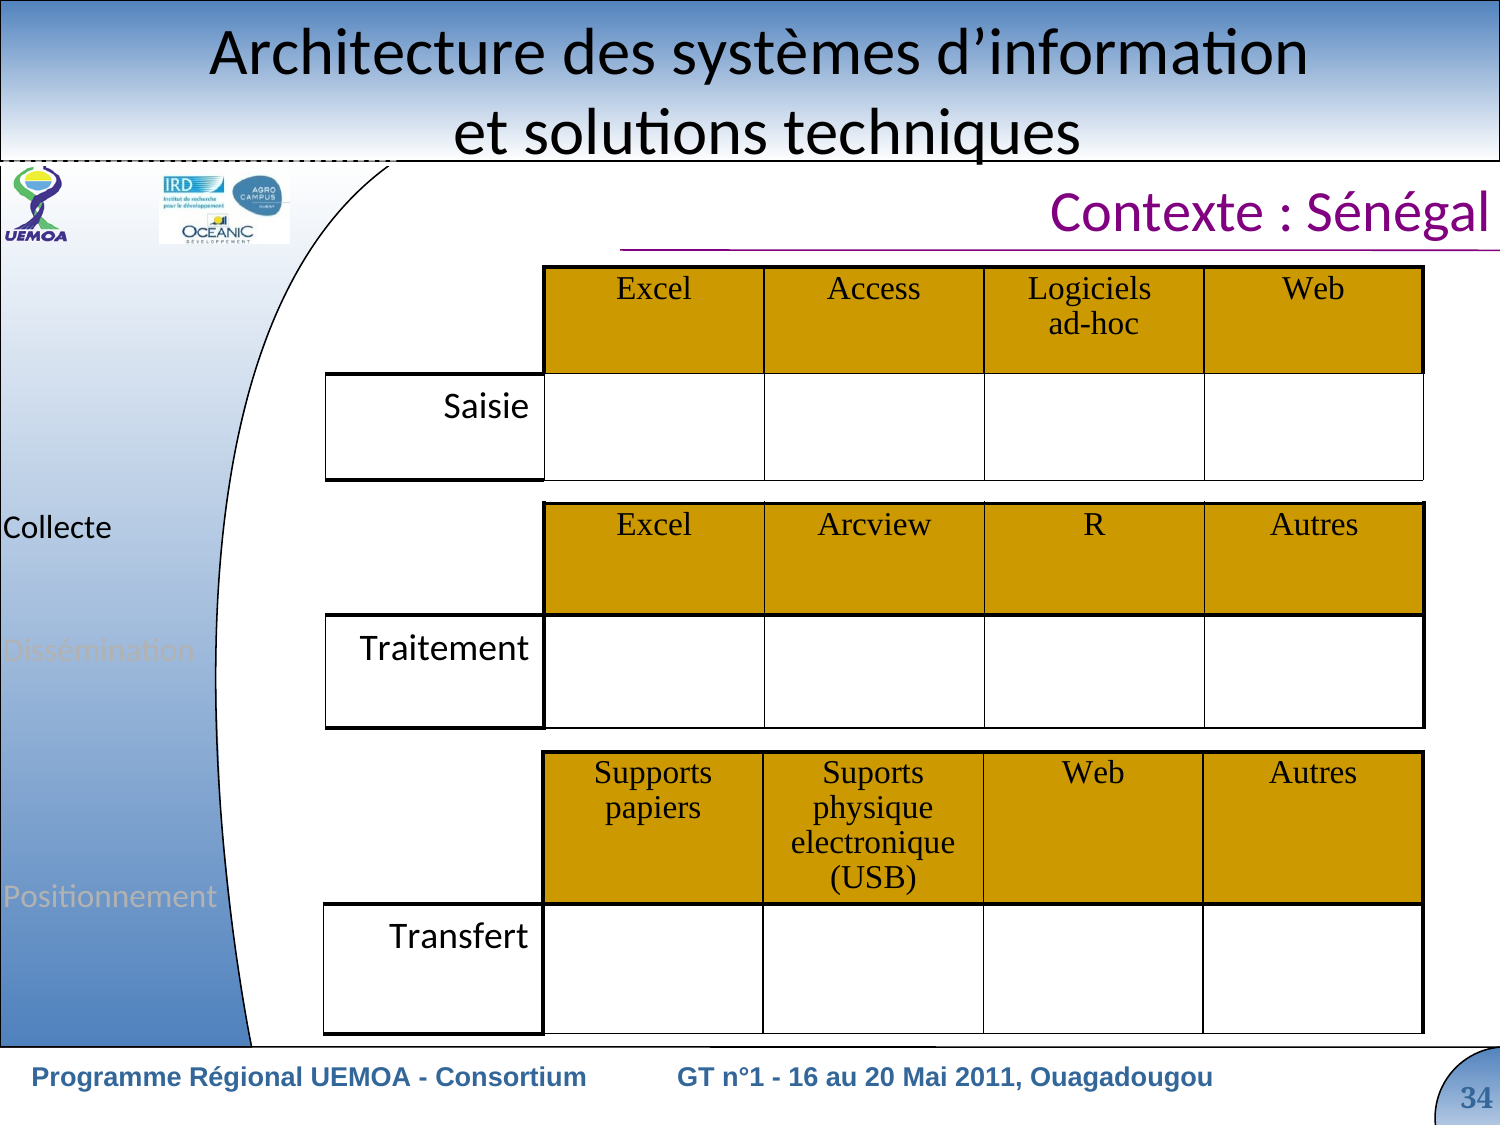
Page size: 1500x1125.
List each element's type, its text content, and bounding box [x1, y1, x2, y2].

table_cell [765, 374, 984, 480]
table_header Autres [1204, 754, 1421, 902]
table_header [325, 267, 542, 372]
table_header Suports physique electronique (USB) [764, 754, 983, 902]
table_header Web [1205, 269, 1421, 373]
table_cell [545, 906, 762, 1033]
table_header Excel [546, 269, 763, 373]
picture [0, 166, 73, 244]
table_header Web [984, 754, 1202, 902]
table_header Access [765, 269, 983, 373]
table_header Autres [1205, 505, 1422, 613]
picture [159, 173, 265, 244]
table_cell [984, 906, 1202, 1033]
table_cell [1205, 374, 1423, 480]
table_cell Saisie [326, 376, 544, 478]
table_cell [546, 617, 764, 727]
text_box Architecture des systèmes d’information et solutions techniques [53, 0, 1483, 161]
table_cell Transfert [324, 906, 541, 1032]
table_cell [1204, 906, 1421, 1033]
table_cell Traitement [326, 617, 542, 726]
table_cell [765, 617, 984, 727]
table_header Logiciels ad-hoc [985, 269, 1203, 373]
table_header [323, 752, 541, 902]
table_header [325, 504, 542, 613]
table_header Arcview [765, 505, 984, 613]
table_header Supports papiers [545, 754, 762, 902]
table_header R [985, 505, 1204, 613]
table_cell [985, 617, 1204, 727]
table_cell [1205, 617, 1422, 727]
table_cell [985, 374, 1204, 480]
table_header Collecte Dissémination Positionnement [0, 497, 313, 1045]
table_header Excel [546, 505, 764, 613]
table_cell [545, 374, 764, 480]
text_box Contexte : Sénégal [265, 165, 1500, 251]
table_cell [764, 906, 983, 1033]
